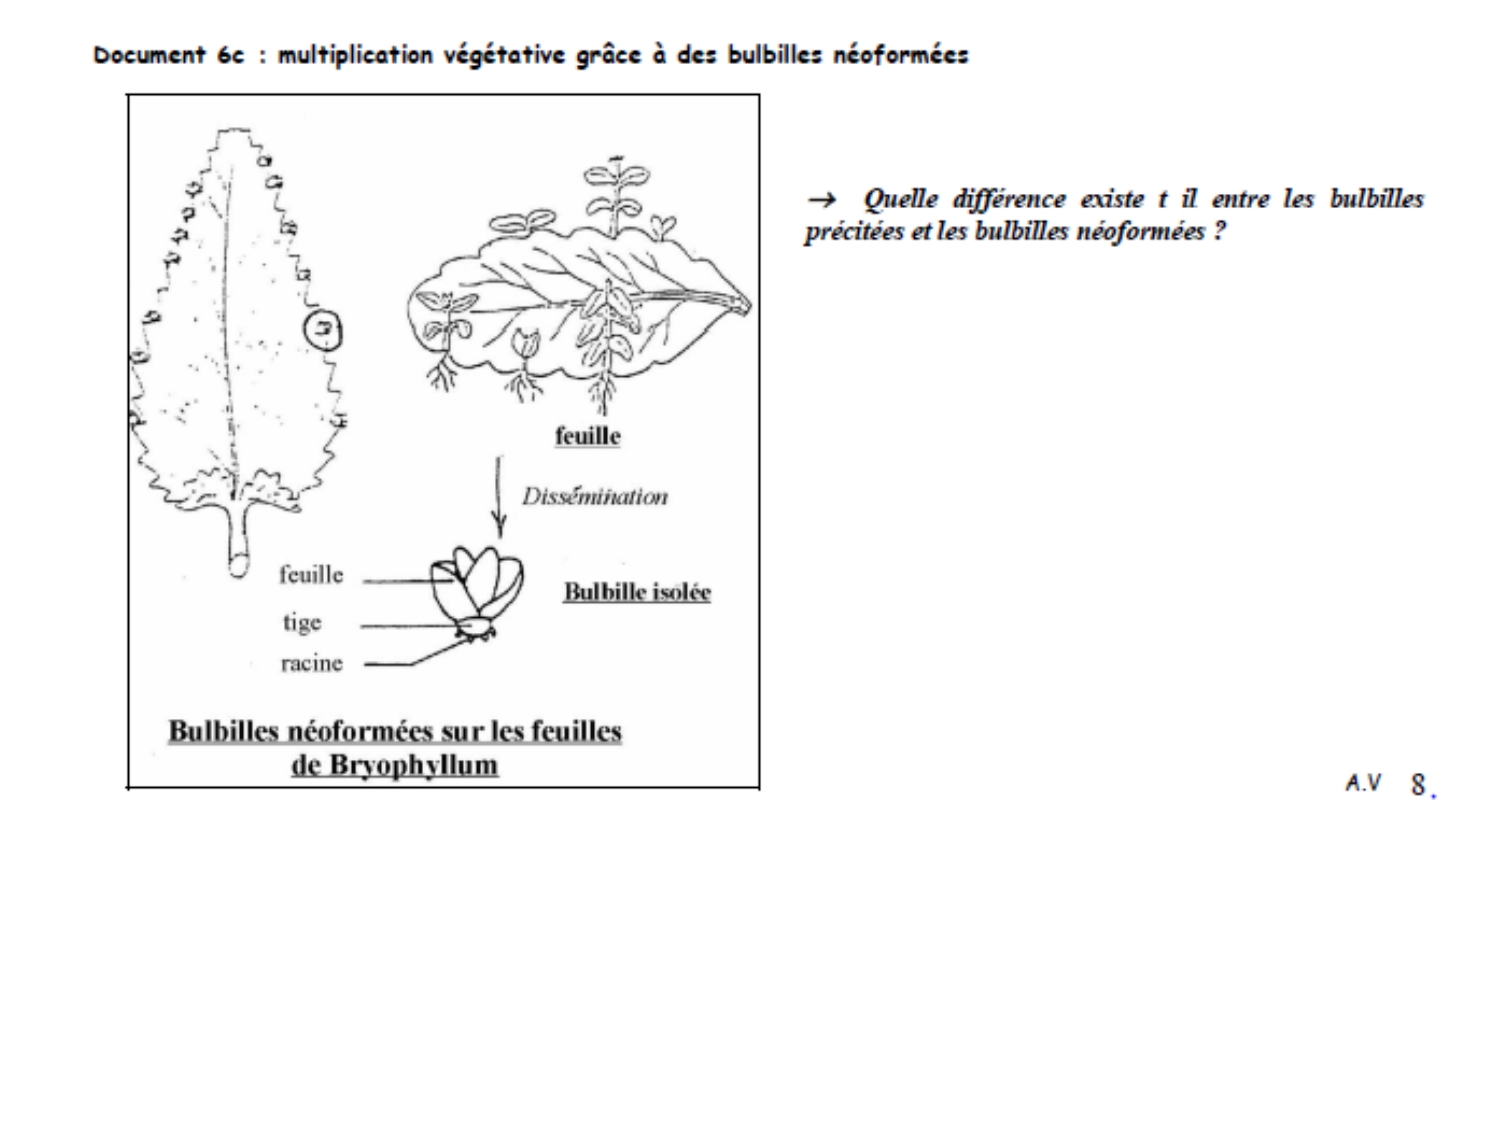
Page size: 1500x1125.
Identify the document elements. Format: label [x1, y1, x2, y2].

picture [44, 38, 1448, 815]
